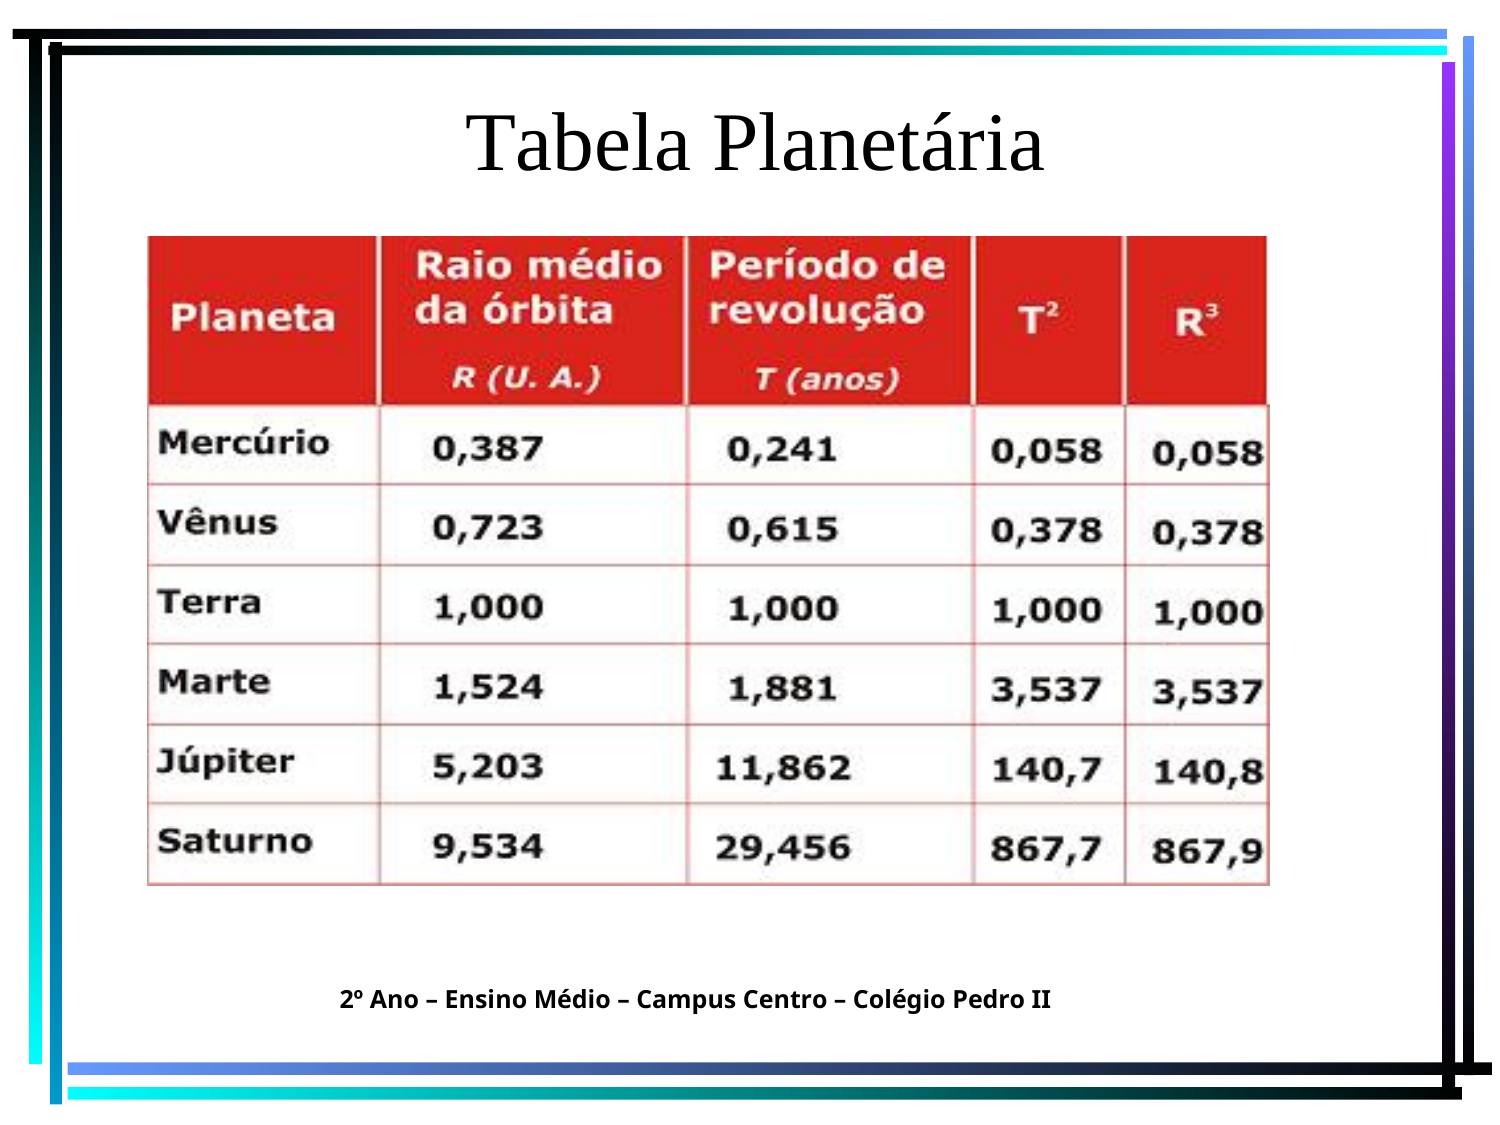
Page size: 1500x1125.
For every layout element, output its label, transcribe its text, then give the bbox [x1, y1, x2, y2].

title Tabela Planetária [118, 88, 1394, 214]
picture [0, 0, 1500, 1125]
text_box 2º Ano – Ensino Médio – Campus Centro – Colégio Pedro II [324, 974, 1068, 1024]
